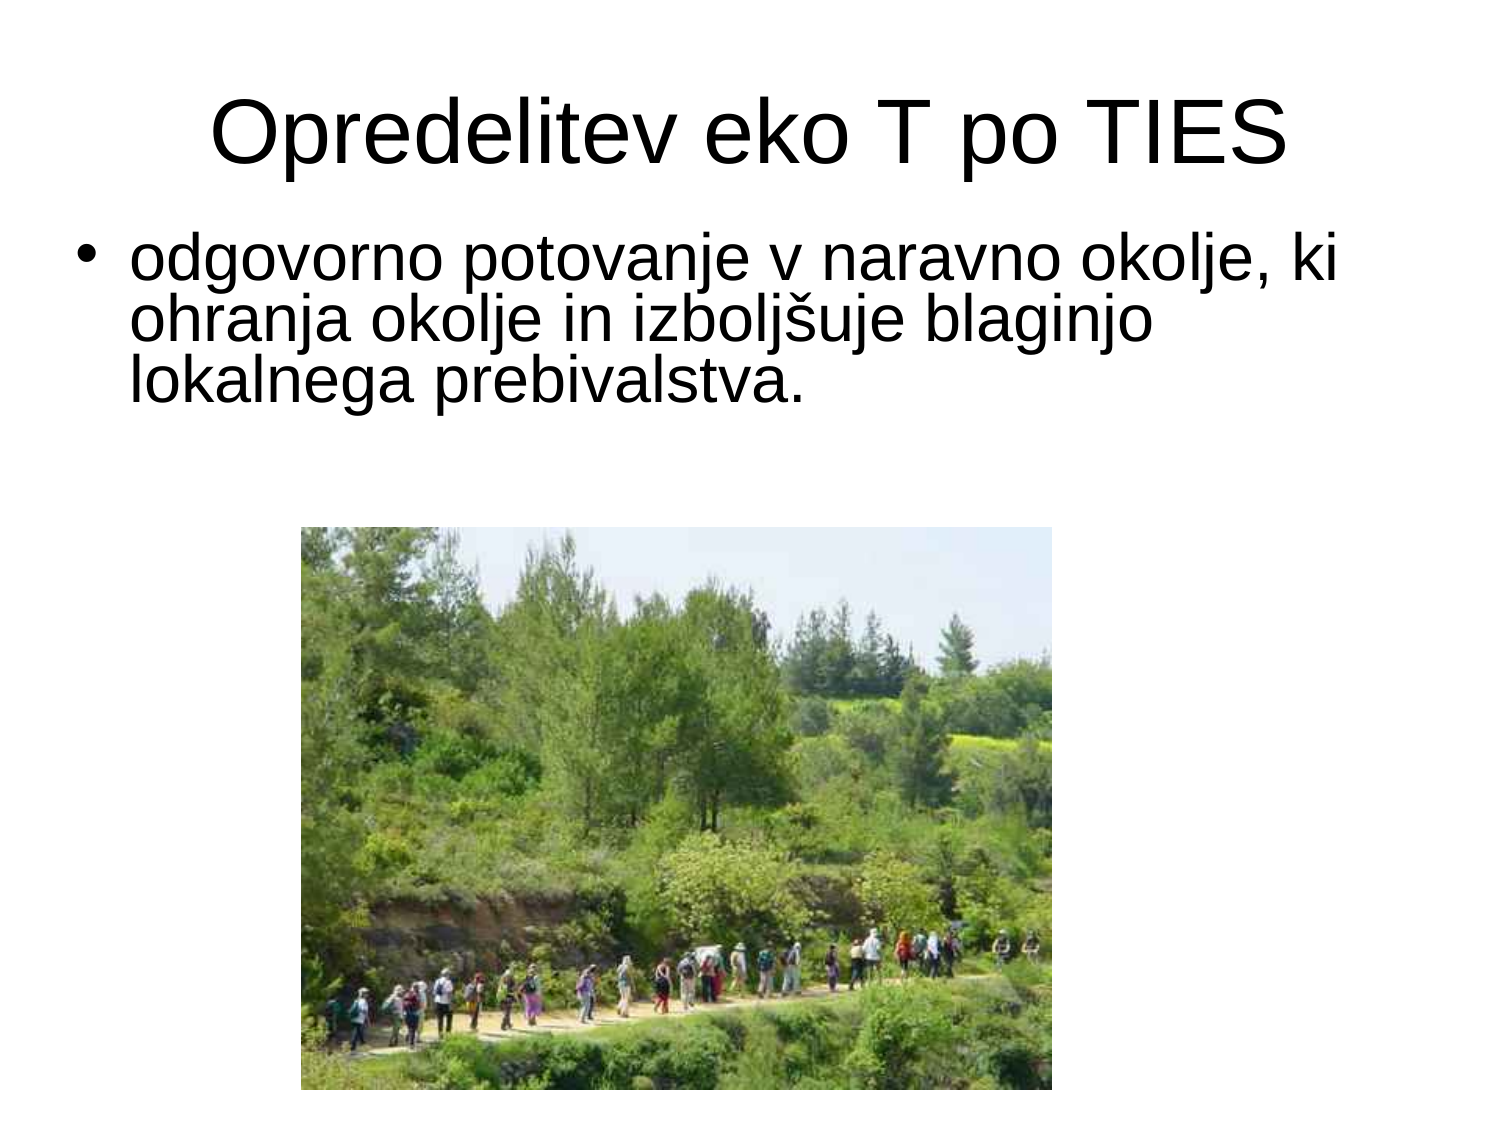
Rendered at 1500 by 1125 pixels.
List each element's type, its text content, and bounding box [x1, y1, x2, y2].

list odgovorno potovanje v naravno okolje, ki ohranja okolje in izboljšuje blaginjo lokalnega prebivalstva. [74, 231, 1426, 991]
title Opredelitev eko T po TIES [74, 50, 1426, 227]
picture [301, 527, 1052, 1090]
